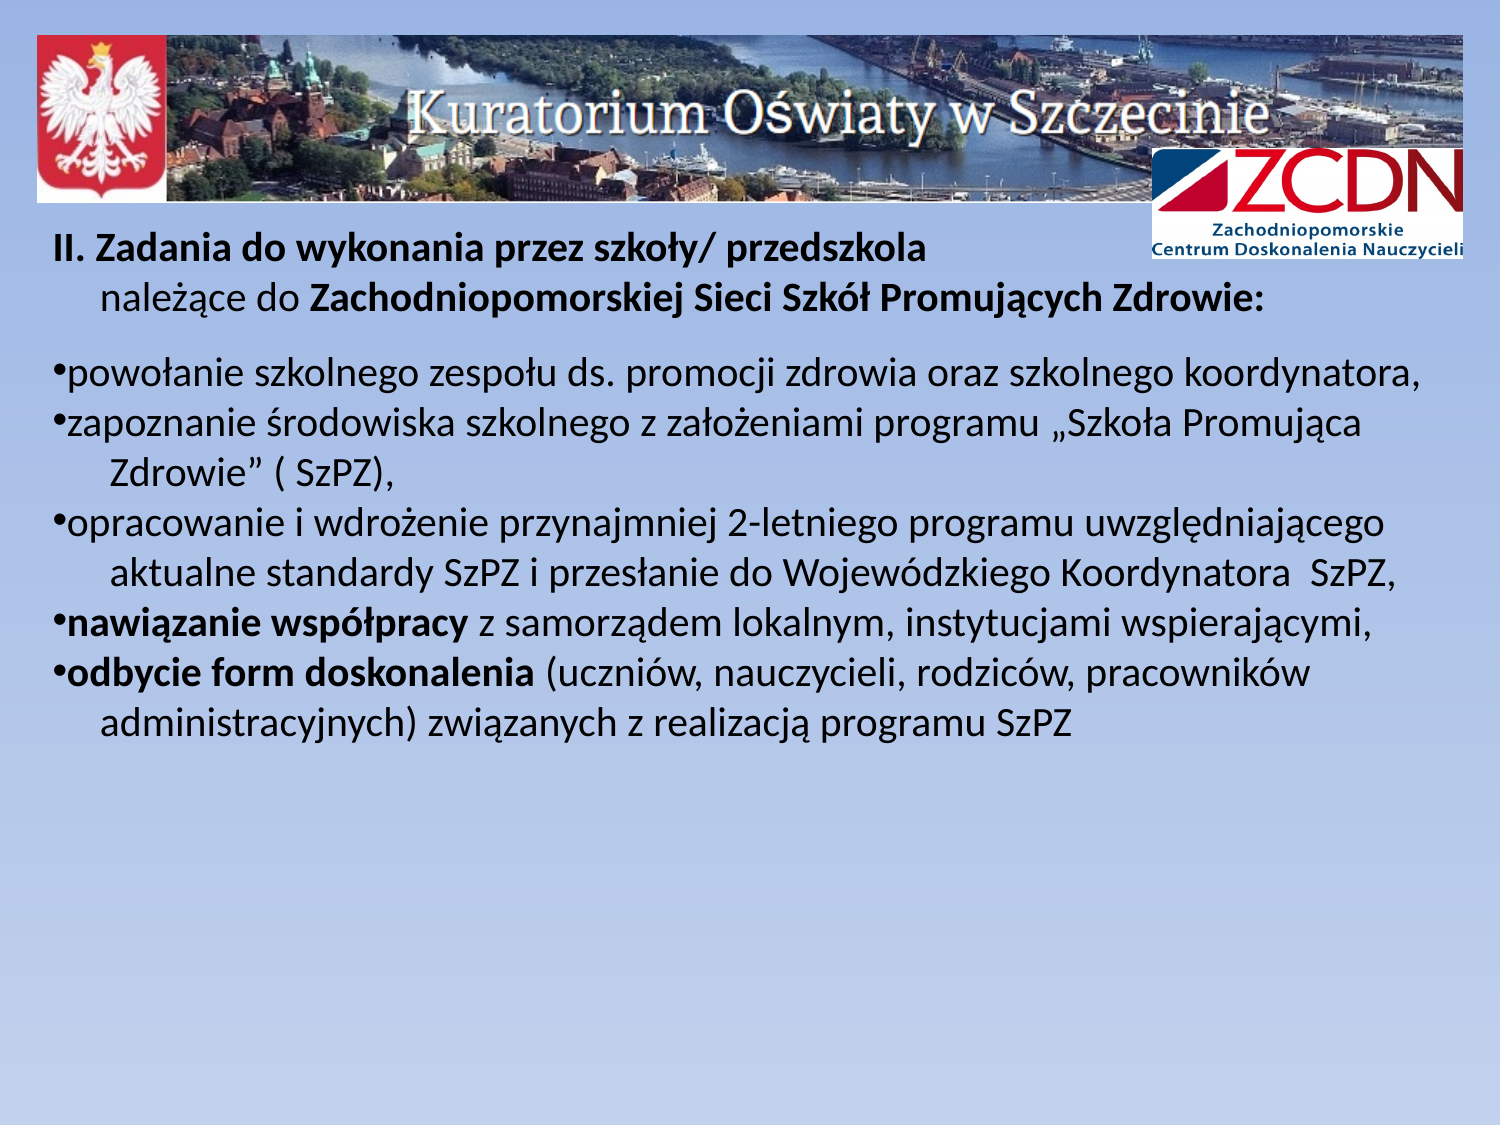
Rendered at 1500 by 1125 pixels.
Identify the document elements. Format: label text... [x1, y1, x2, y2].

picture [37, 35, 1463, 259]
list II. Zadania do wykonania przez szkoły/ przedszkola należące do Zachodniopomorskiej Sieci Szkół Promujących Zdrowie: powołanie szkolnego zespołu ds. promocji zdrowia oraz szkolnego koordynatora, zapoznanie środowiska szkolnego z założeniami programu „Szkoła Promująca Zdrowie” ( SzPZ), opracowanie i wdrożenie przynajmniej 2-letniego programu uwzględniającego aktualne standardy SzPZ i przesłanie do Wojewódzkiego Koordynatora SzPZ, nawiązanie współpracy z samorządem lokalnym, instytucjami wspierającymi, odbycie form doskonalenia (uczniów, nauczycieli, rodziców, pracowników administracyjnych) związanych z realizacją programu SzPZ [37, 211, 1480, 1125]
